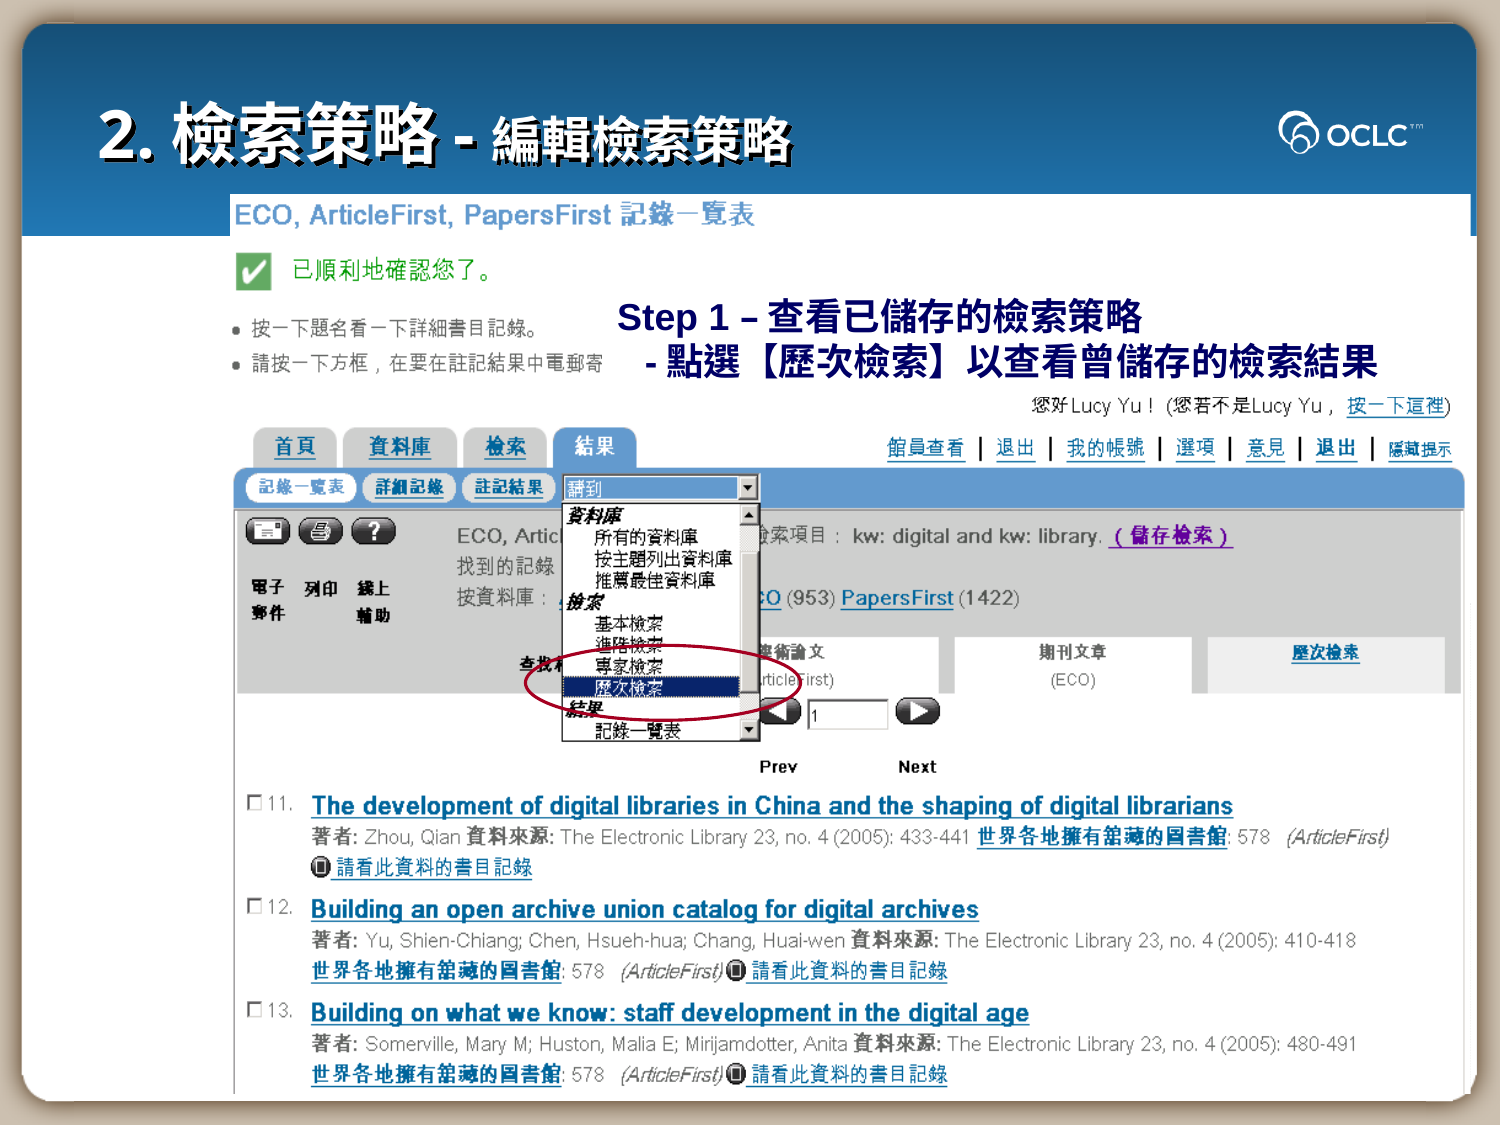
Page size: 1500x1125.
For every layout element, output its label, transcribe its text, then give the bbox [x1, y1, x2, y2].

picture [230, 194, 1471, 1094]
text_box Step 1 –查看已儲存的檢索策略 -點選【歷次檢索】以查看曾儲存的檢索結果 [602, 279, 1447, 397]
text_box 2.檢索策略-編輯檢索策略 [83, 81, 1258, 183]
